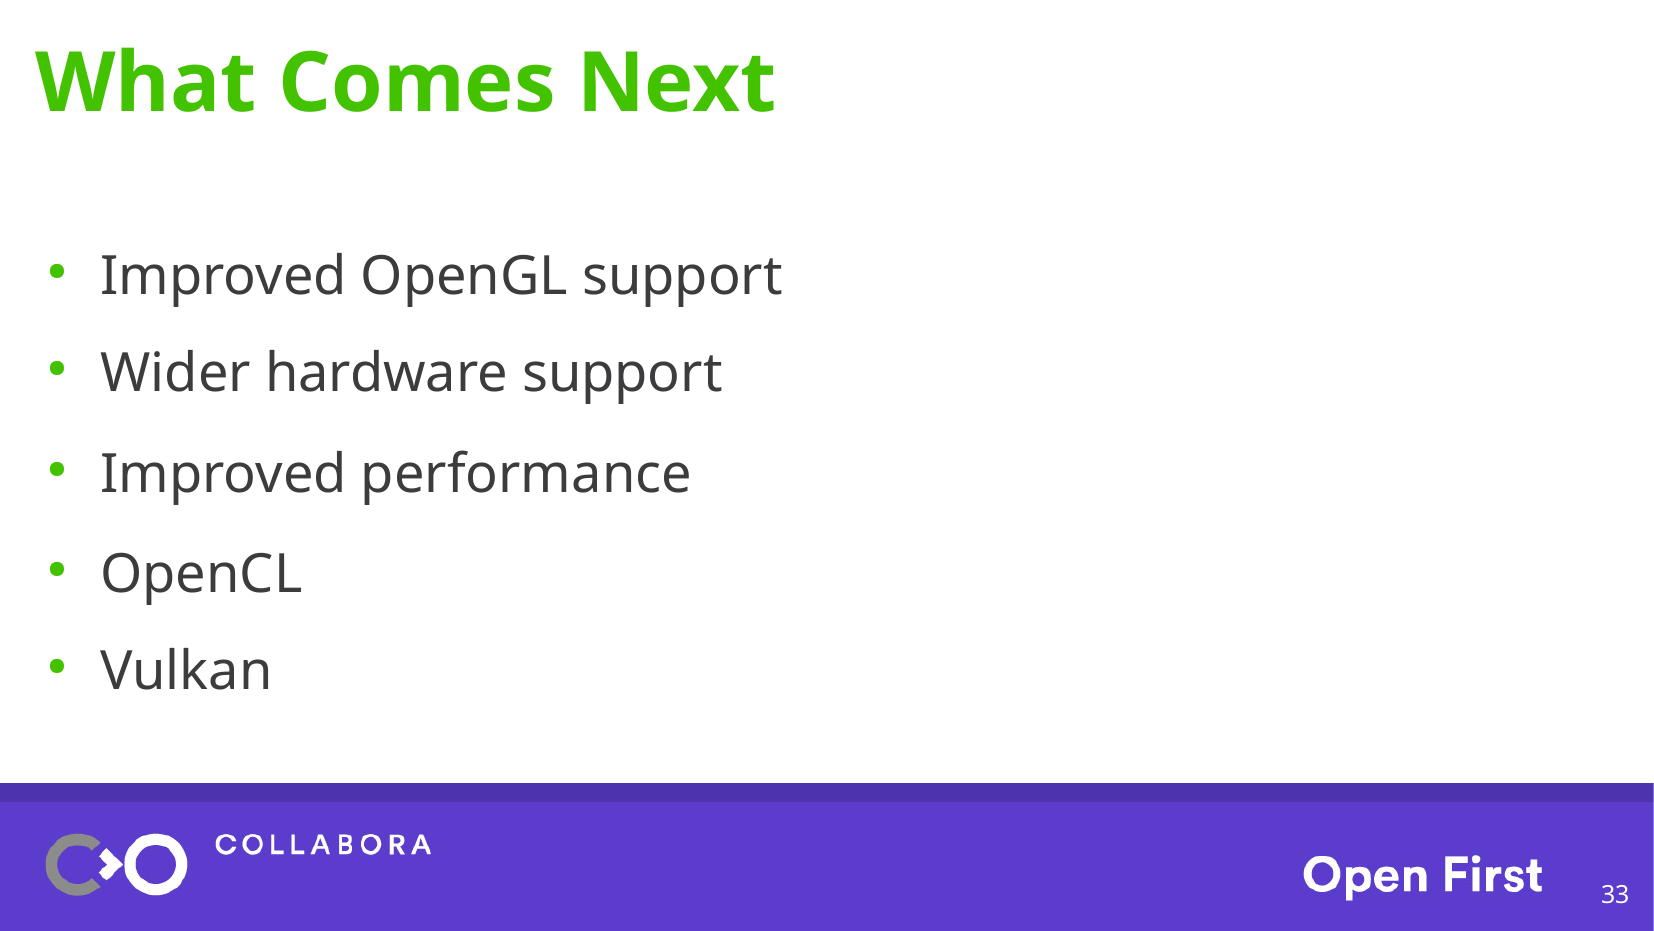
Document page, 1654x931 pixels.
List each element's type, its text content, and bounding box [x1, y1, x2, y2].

title What Comes Next [35, 28, 1609, 192]
list Improved OpenGL support Wider hardware support Improved performance OpenCL Vulkan [29, 207, 1602, 851]
picture [0, 0, 1654, 931]
